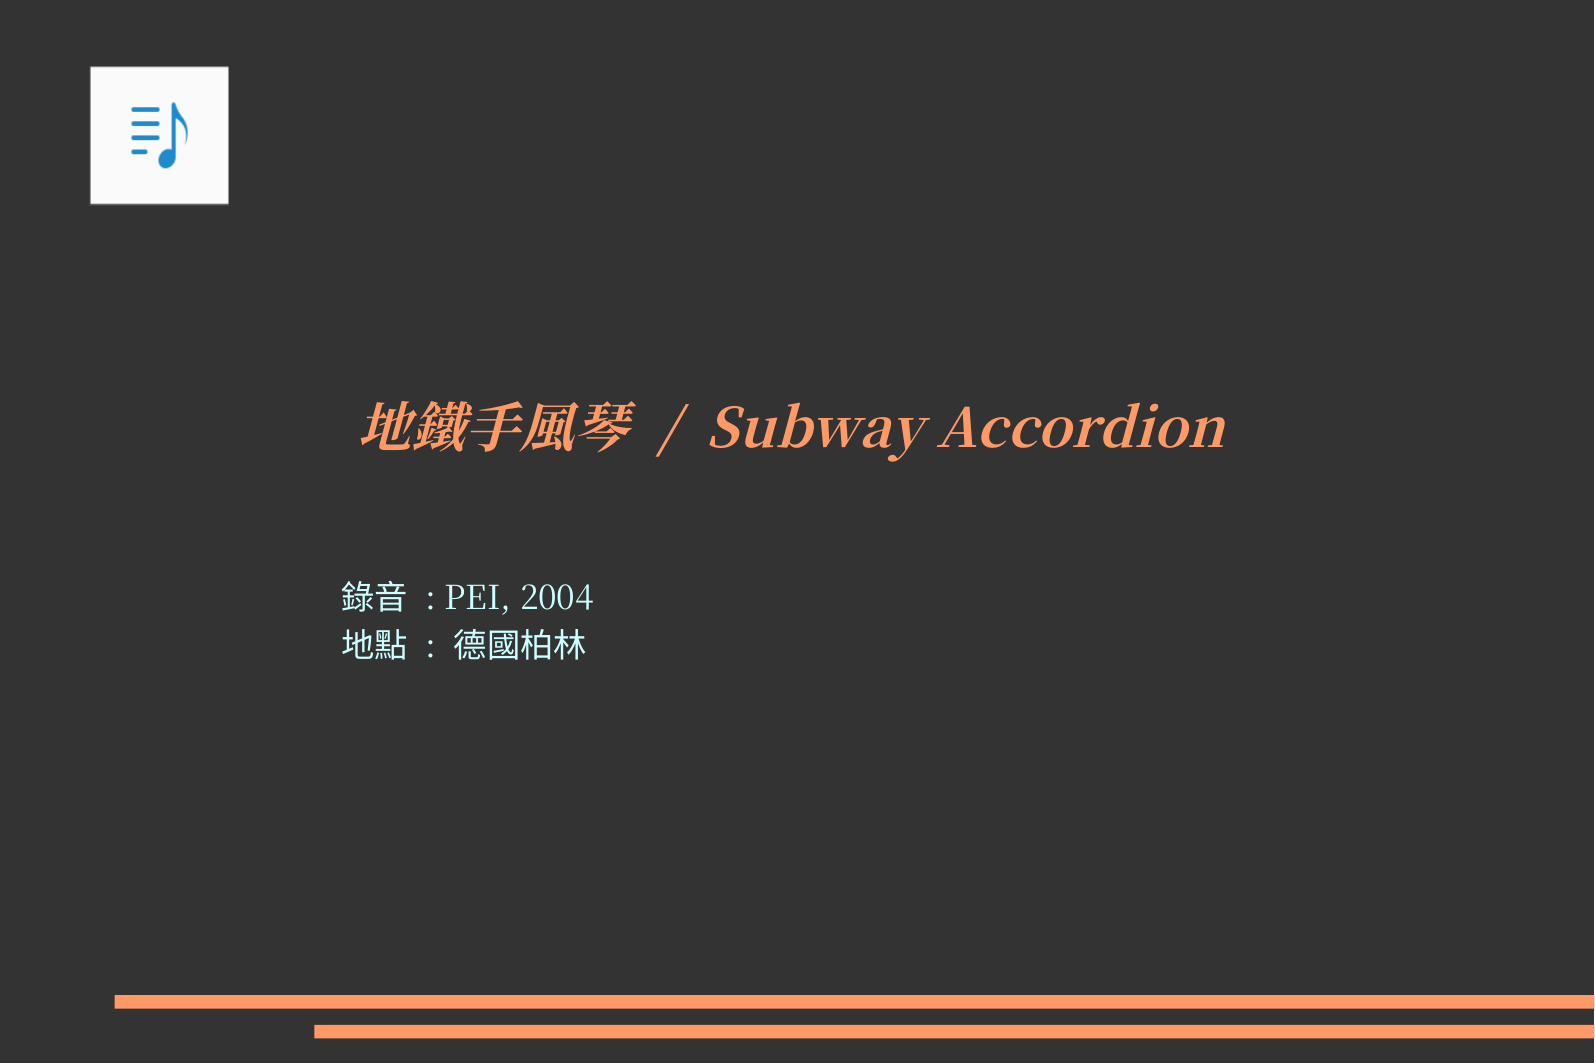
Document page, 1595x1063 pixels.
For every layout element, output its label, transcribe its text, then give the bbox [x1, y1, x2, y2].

text_box [88, 64, 231, 207]
list 錄音 : PEI, 2004 地點 : 德國柏林 [323, 571, 768, 709]
title 地鐵手風琴 / Subway Accordion [117, 334, 1479, 513]
